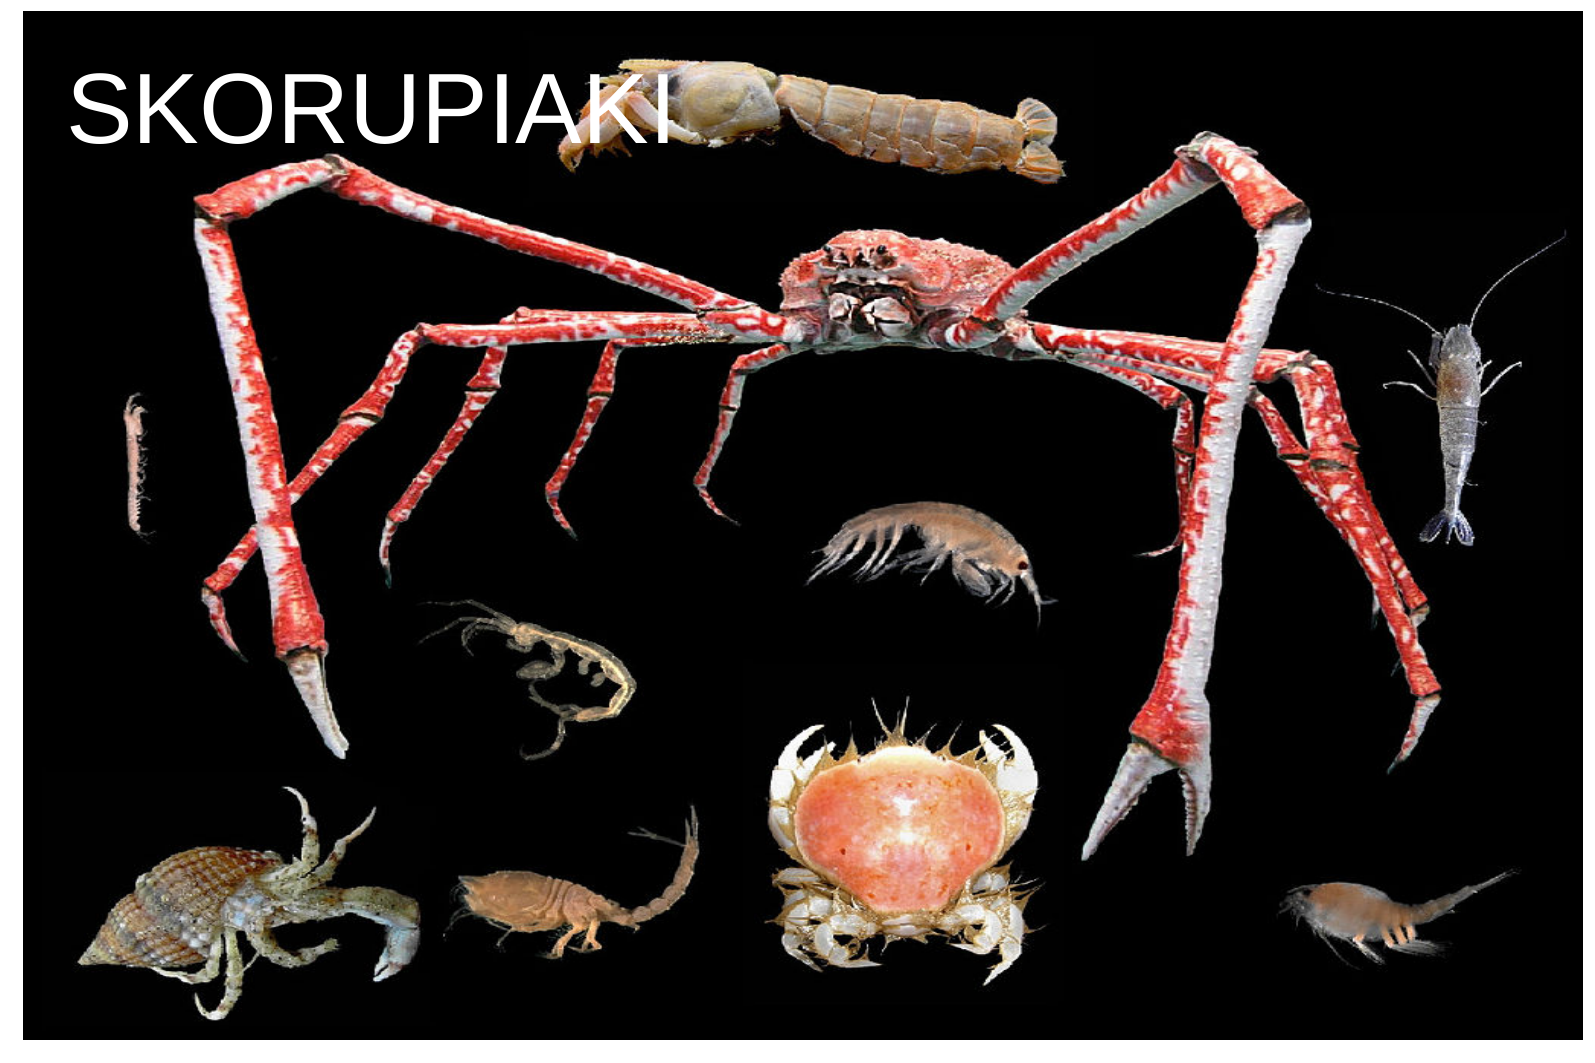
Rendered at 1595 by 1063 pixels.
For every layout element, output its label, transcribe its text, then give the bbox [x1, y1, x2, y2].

picture [23, 11, 1583, 1040]
subtitle SKORUPIAKI [0, 23, 745, 194]
